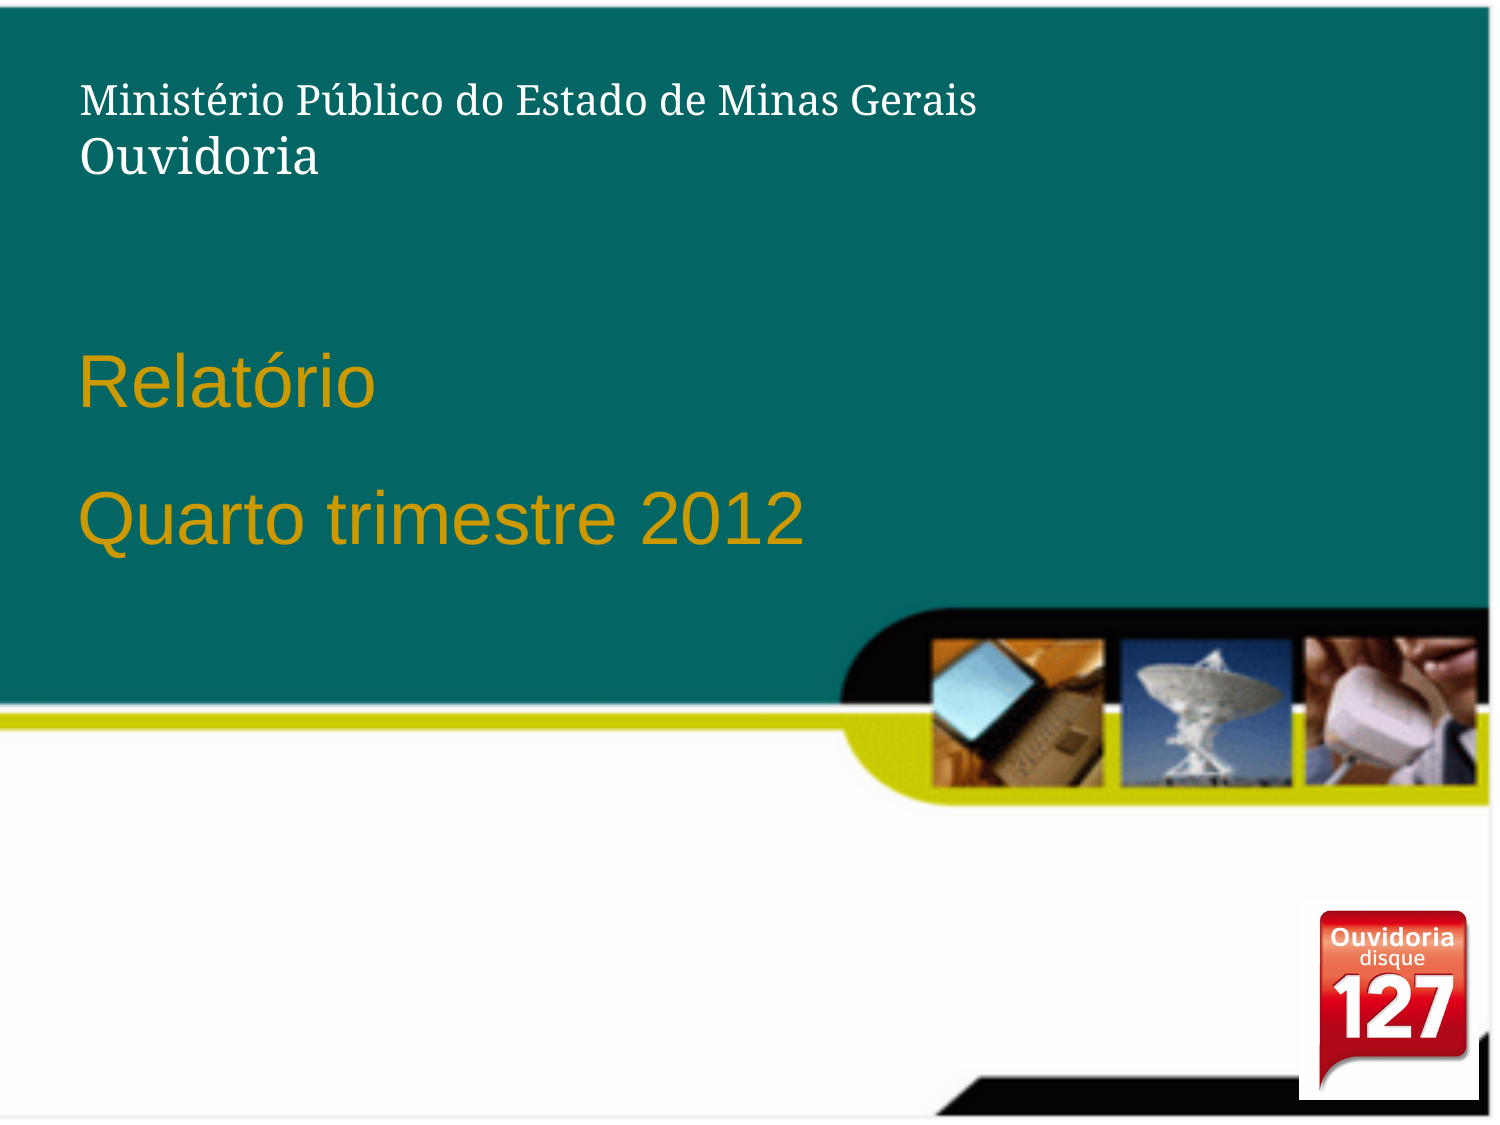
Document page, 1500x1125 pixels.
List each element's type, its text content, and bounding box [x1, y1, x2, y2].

picture [0, 0, 1500, 1125]
chart [1299, 900, 1479, 1101]
text_box Relatório Quarto trimestre 2012 [62, 324, 1476, 568]
text_box Ministério Público do Estado de Minas Gerais Ouvidoria [64, 66, 1471, 252]
